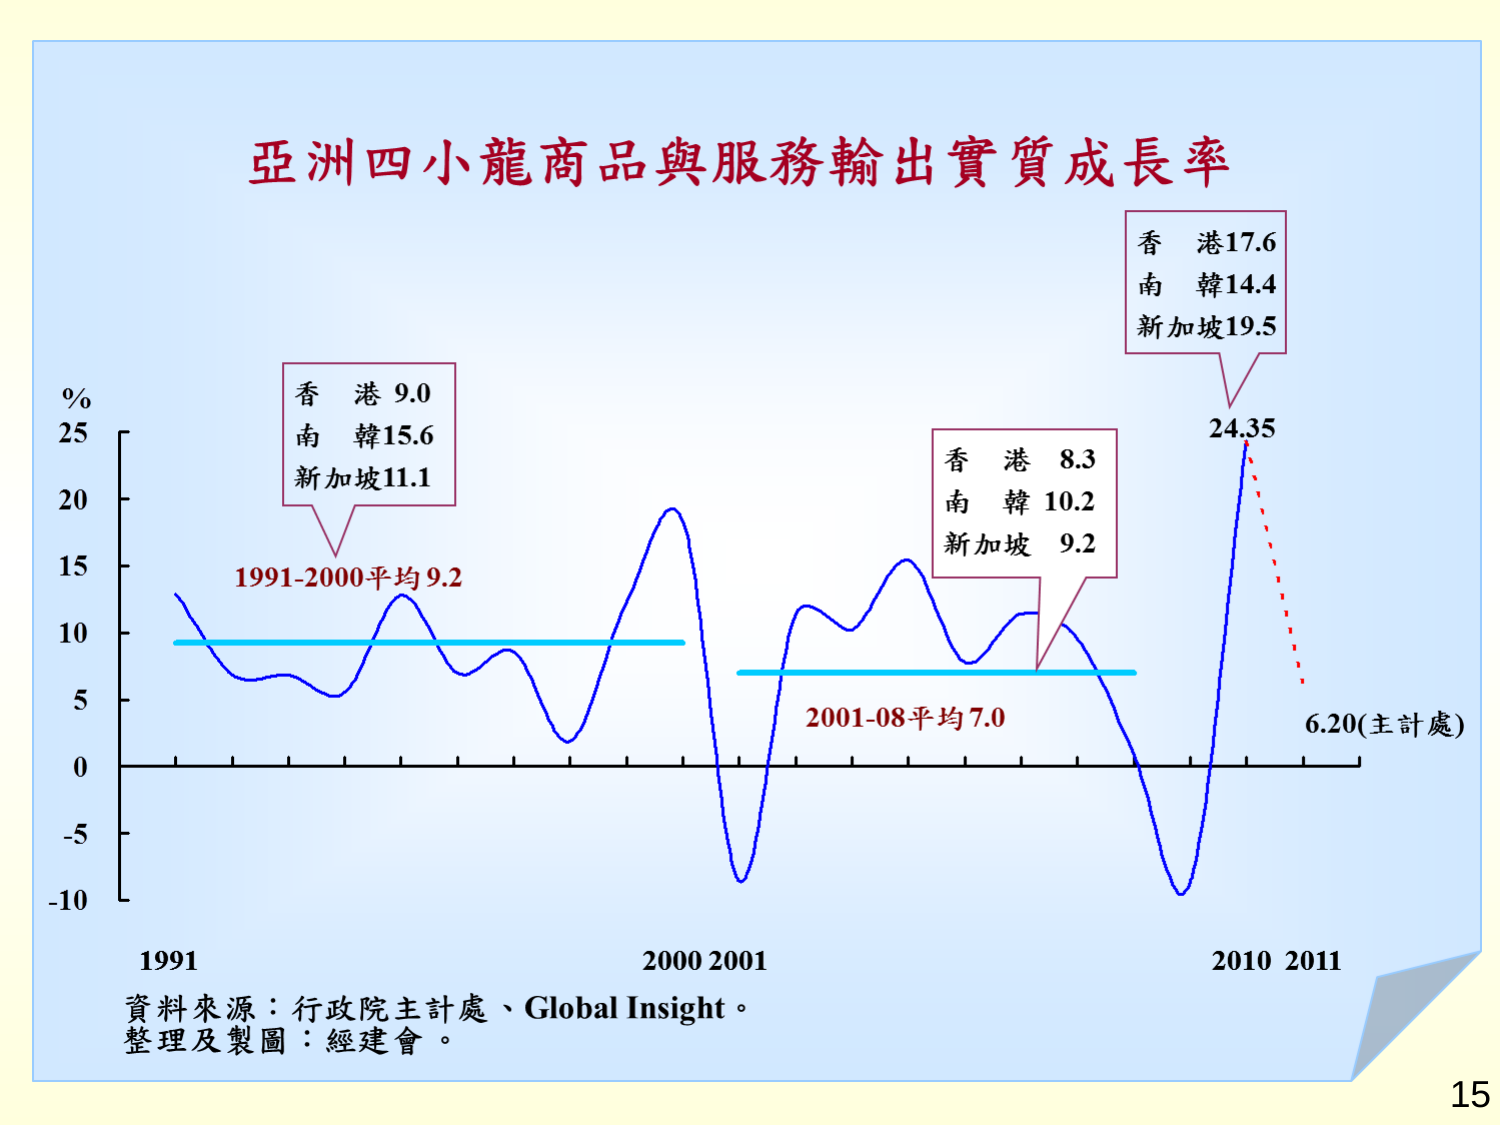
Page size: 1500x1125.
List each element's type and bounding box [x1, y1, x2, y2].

picture [32, 40, 1482, 1082]
